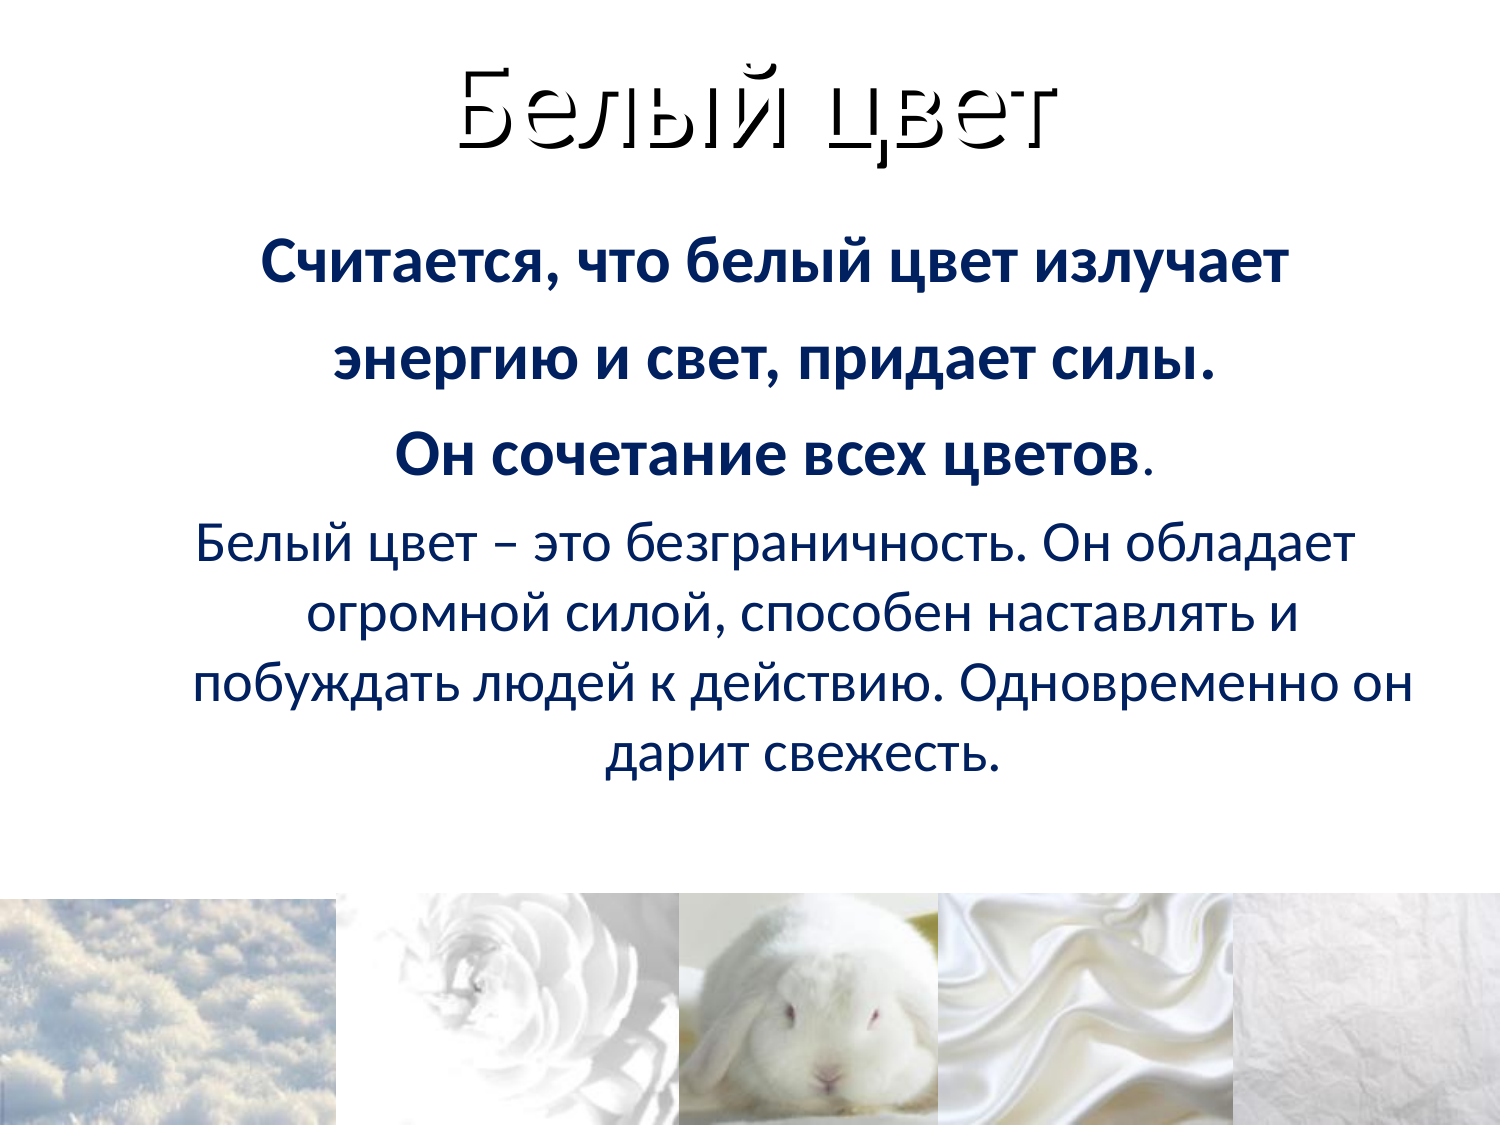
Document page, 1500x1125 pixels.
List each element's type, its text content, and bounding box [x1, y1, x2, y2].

picture [0, 893, 1500, 1125]
list Считается, что белый цвет излучает энергию и свет, придает силы. Он сочетание всех цветов. Белый цвет – это безграничность. Он обладает огромной силой, способен наставлять и побуждать людей к действию. Одновременно он дарит свежесть. [64, 208, 1459, 899]
title Белый цвет [0, 0, 1500, 188]
